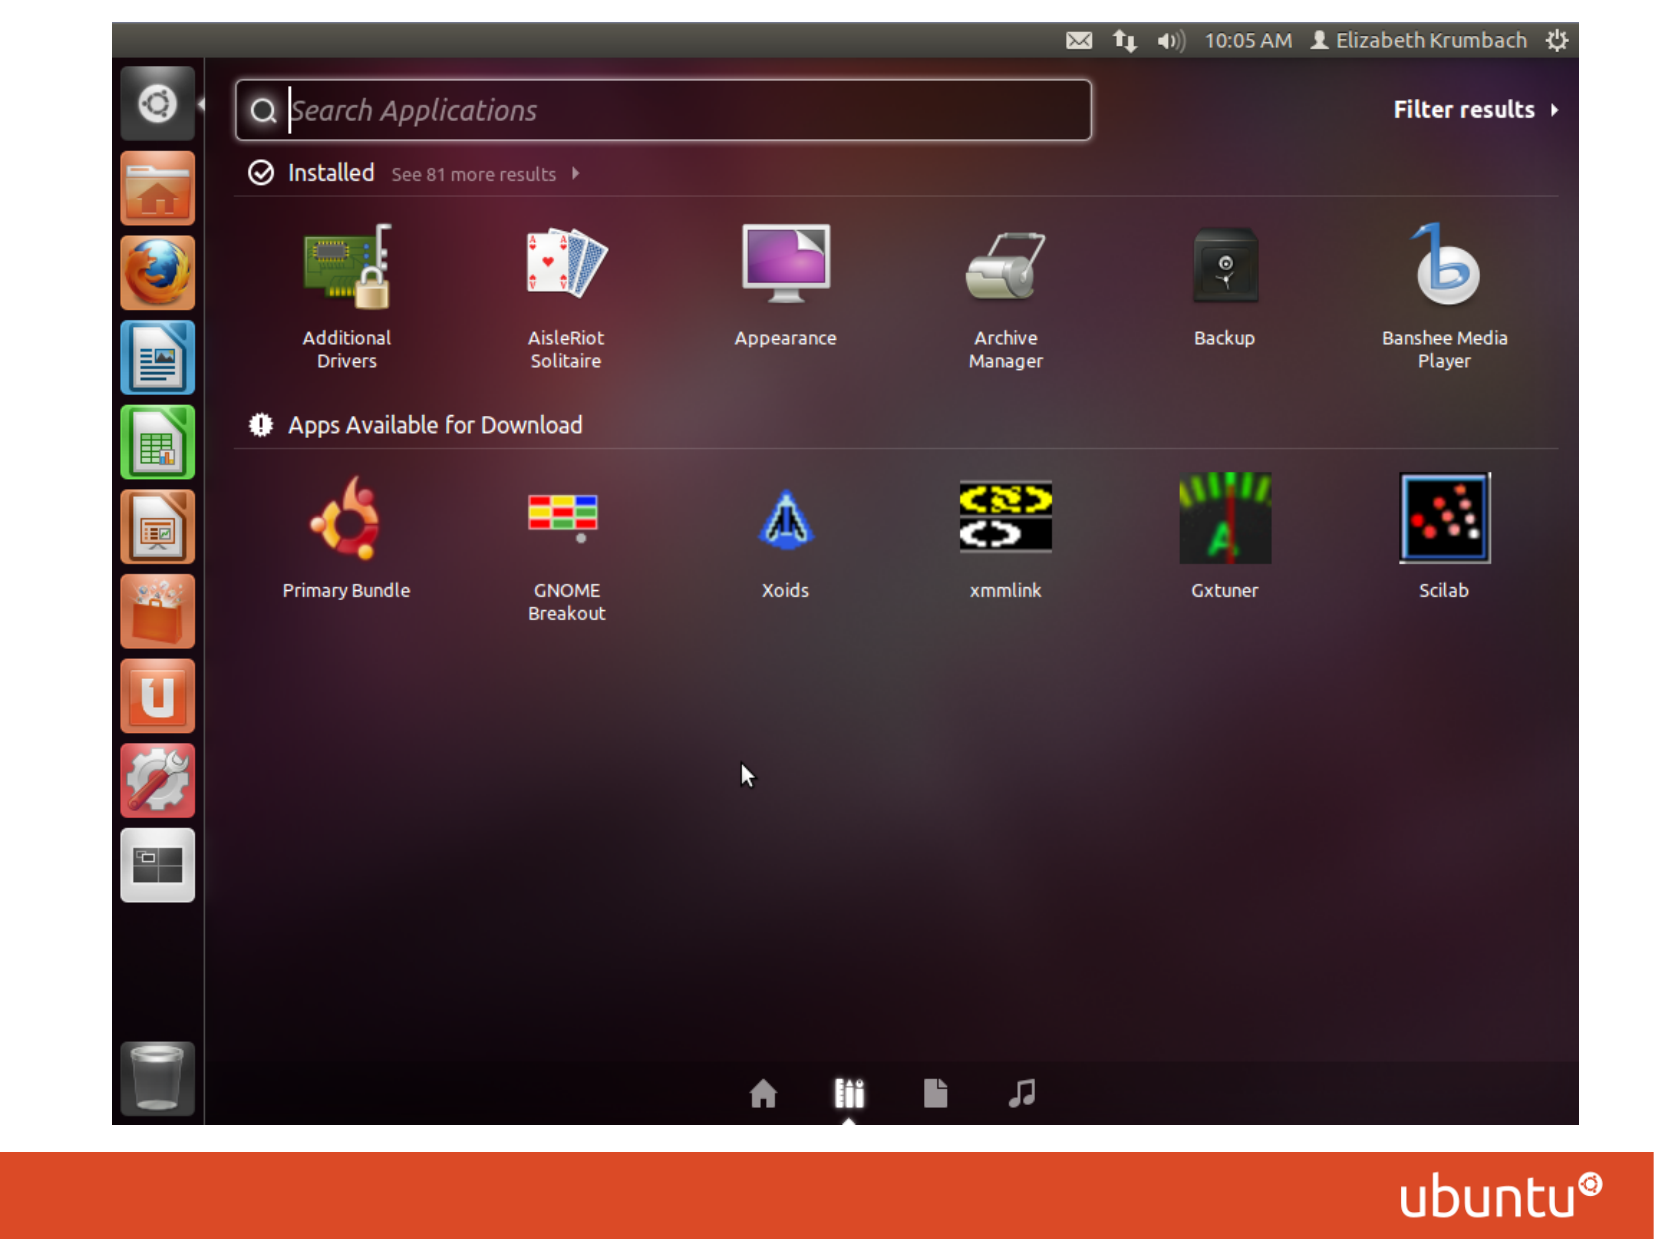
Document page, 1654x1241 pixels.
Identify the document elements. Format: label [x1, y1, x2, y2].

picture [112, 22, 1579, 1126]
picture [0, 1152, 1654, 1239]
